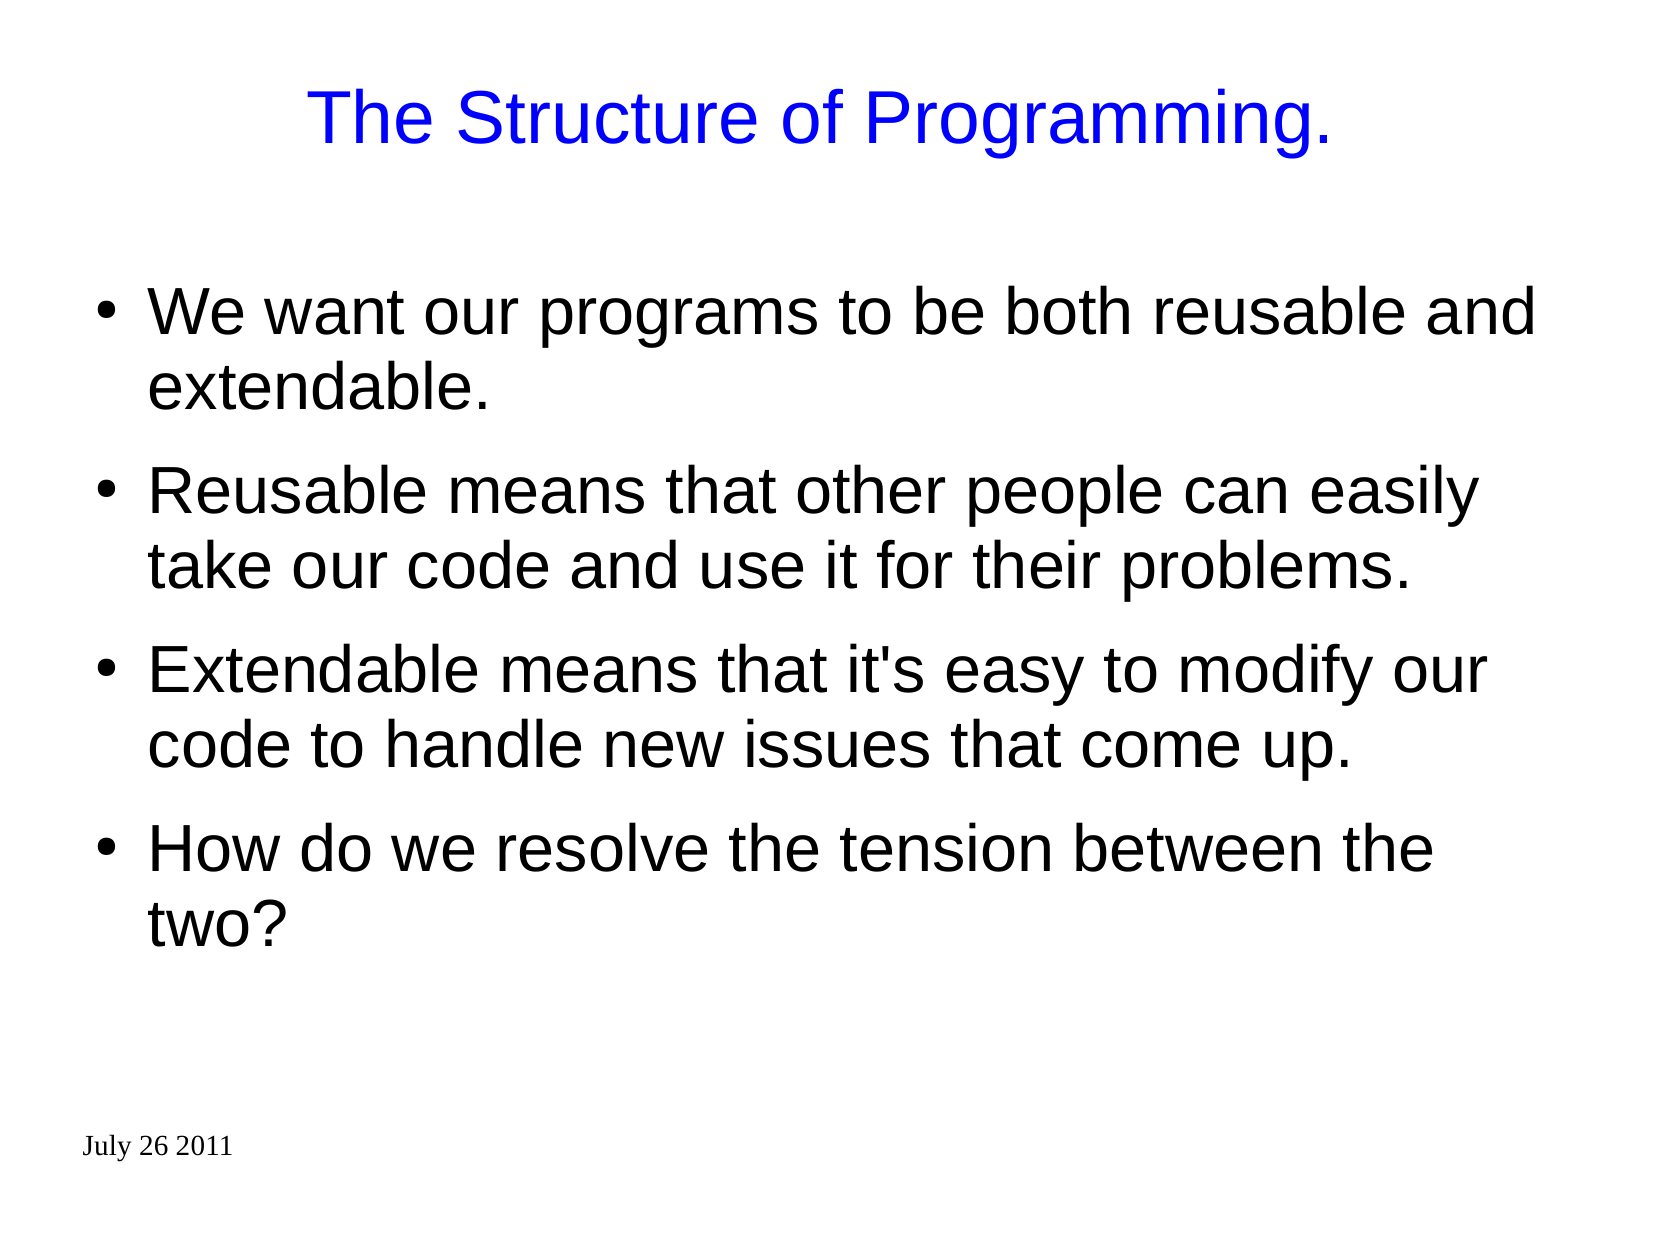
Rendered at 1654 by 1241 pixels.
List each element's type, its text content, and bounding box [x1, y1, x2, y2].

list We want our programs to be both reusable and extendable. Reusable means that other people can easily take our code and use it for their problems. Extendable means that it's easy to modify our code to handle new issues that come up. How do we resolve the tension between the two? [76, 274, 1565, 1093]
title The Structure of Programming. [76, 58, 1565, 178]
